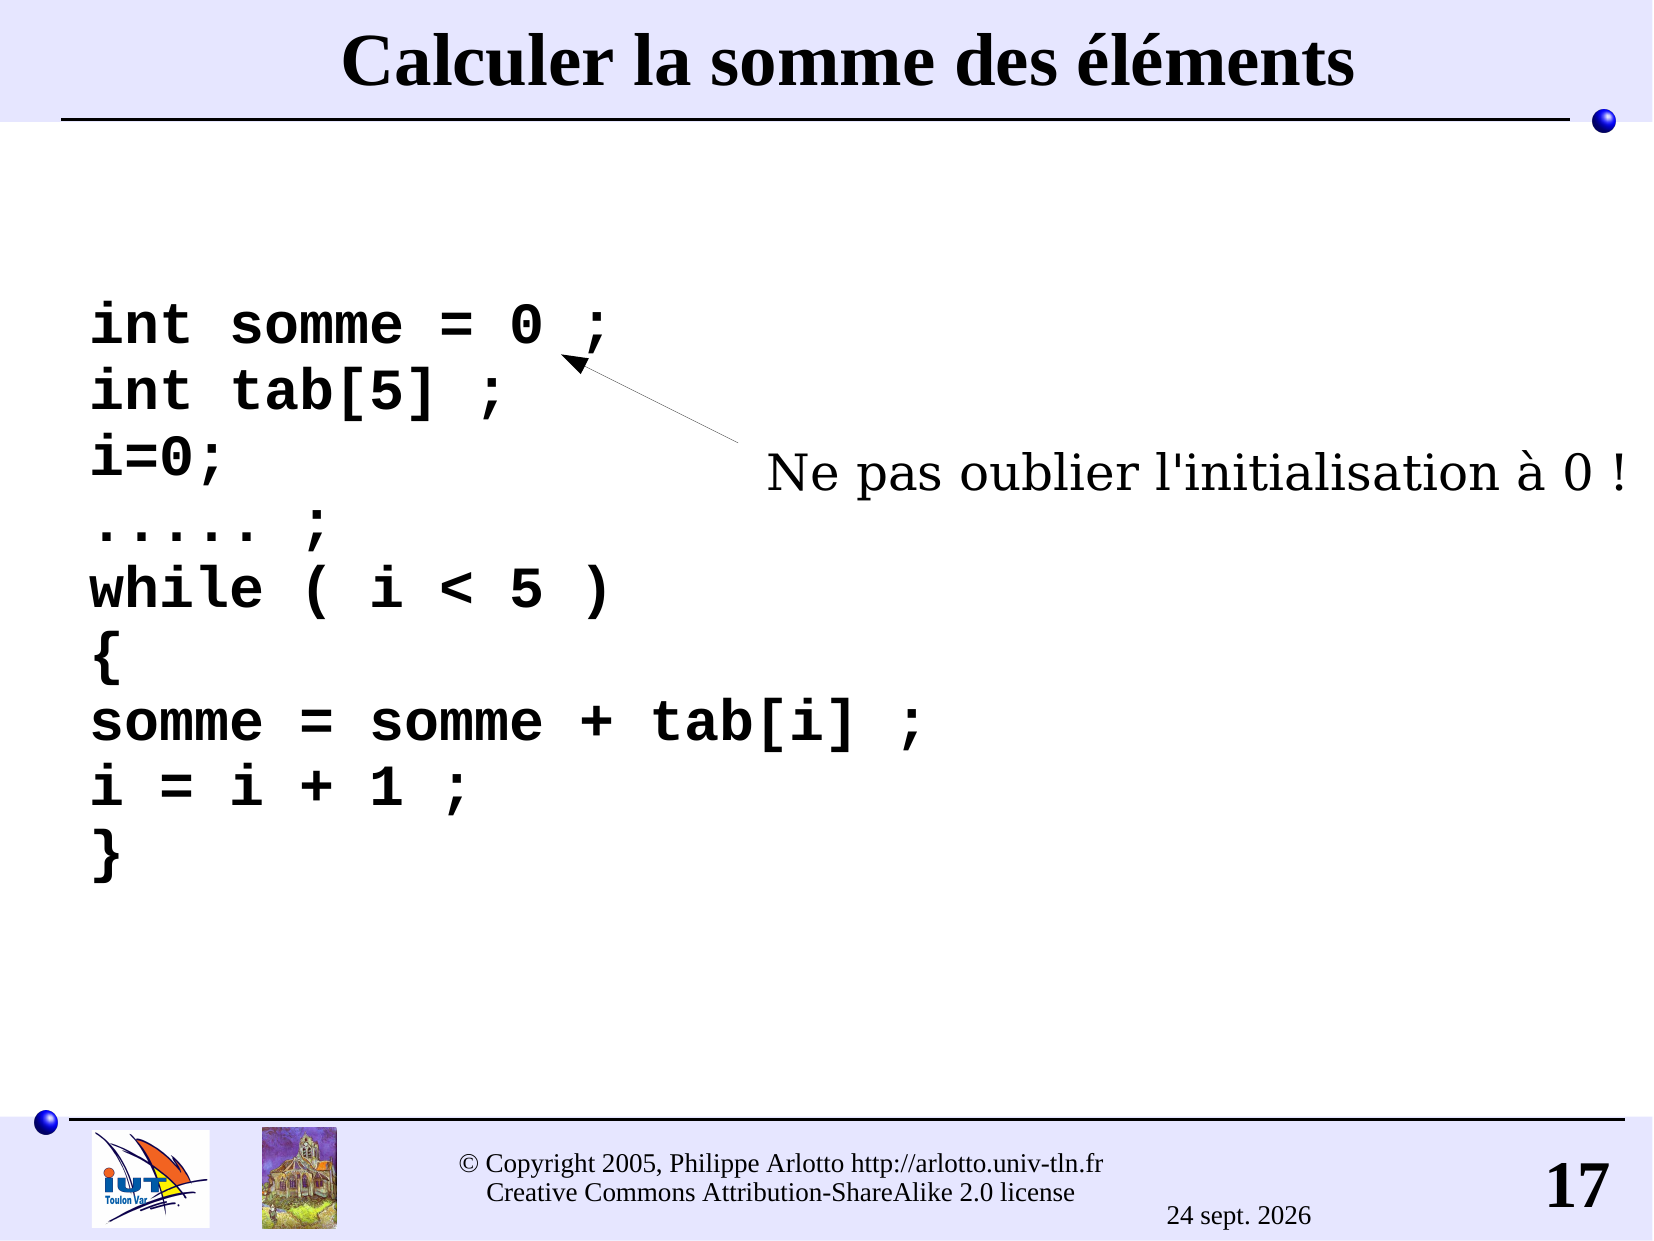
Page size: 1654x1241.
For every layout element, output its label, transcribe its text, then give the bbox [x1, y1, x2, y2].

picture [262, 1127, 337, 1229]
title Calculer la somme des éléments [95, 14, 1585, 107]
text_box Ne pas oublier l'initialisation à 0 ! [766, 443, 1631, 502]
text_box int somme = 0 ; int tab[5] ; i=0; ..... ; while ( i < 5 ) { somme = somme + tab[i] ; i = i + 1 ; } [89, 295, 1595, 894]
